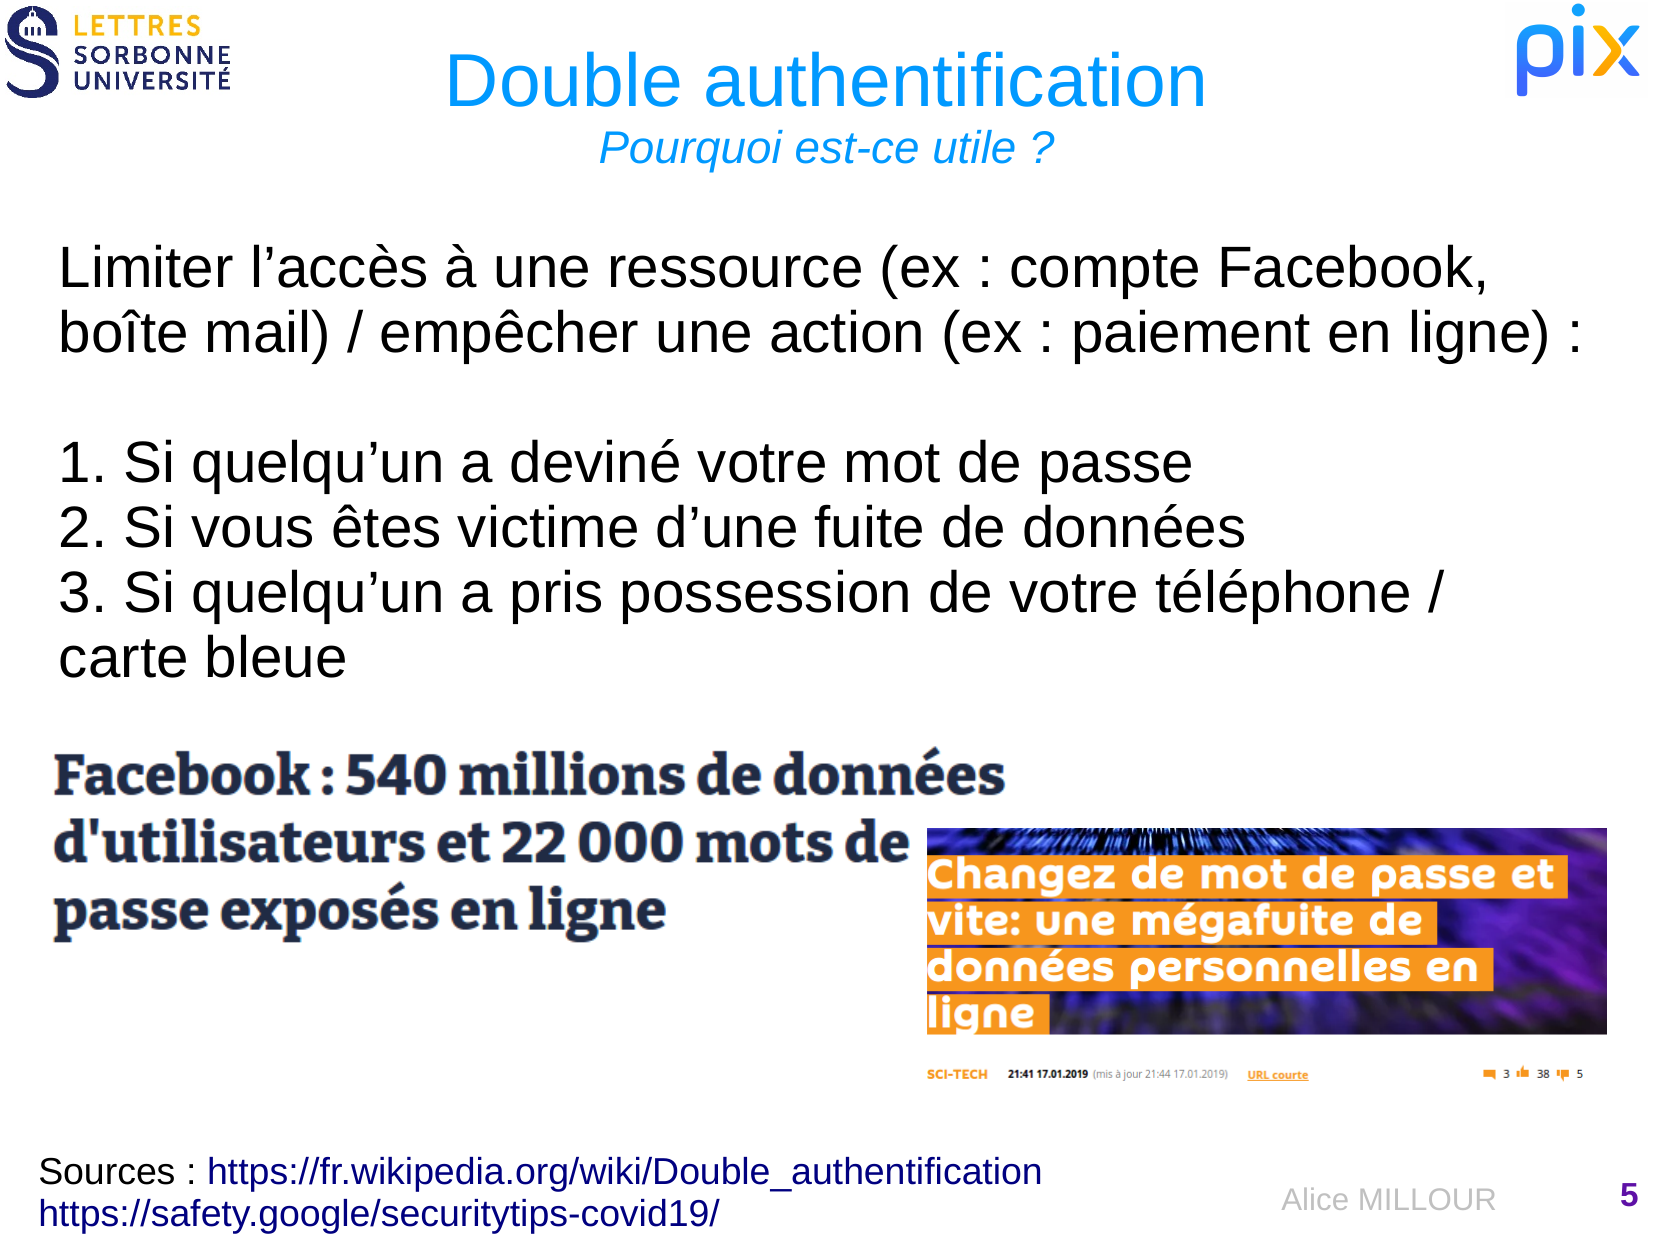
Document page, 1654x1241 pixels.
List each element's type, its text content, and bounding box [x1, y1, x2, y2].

picture [1571, 2, 1648, 98]
picture [5, 6, 82, 98]
text_box Limiter l’accès à une ressource (ex : compte Facebook, boîte mail) / empêcher une action (ex : paiement en ligne) : 1. Si quelqu’un a deviné votre mot de passe 2. Si vous êtes victime d’une fuite de données 3. Si quelqu’un a pris possession de votre téléphone / carte bleue [44, 227, 1607, 828]
title Double authentification Pourquoi est-ce utile ? [82, 2, 1571, 210]
picture [44, 720, 1607, 1099]
text_box Sources : https://fr.wikipedia.org/wiki/Double_authentification https://safety.google/securitytips-covid19/ [23, 1142, 1400, 1241]
